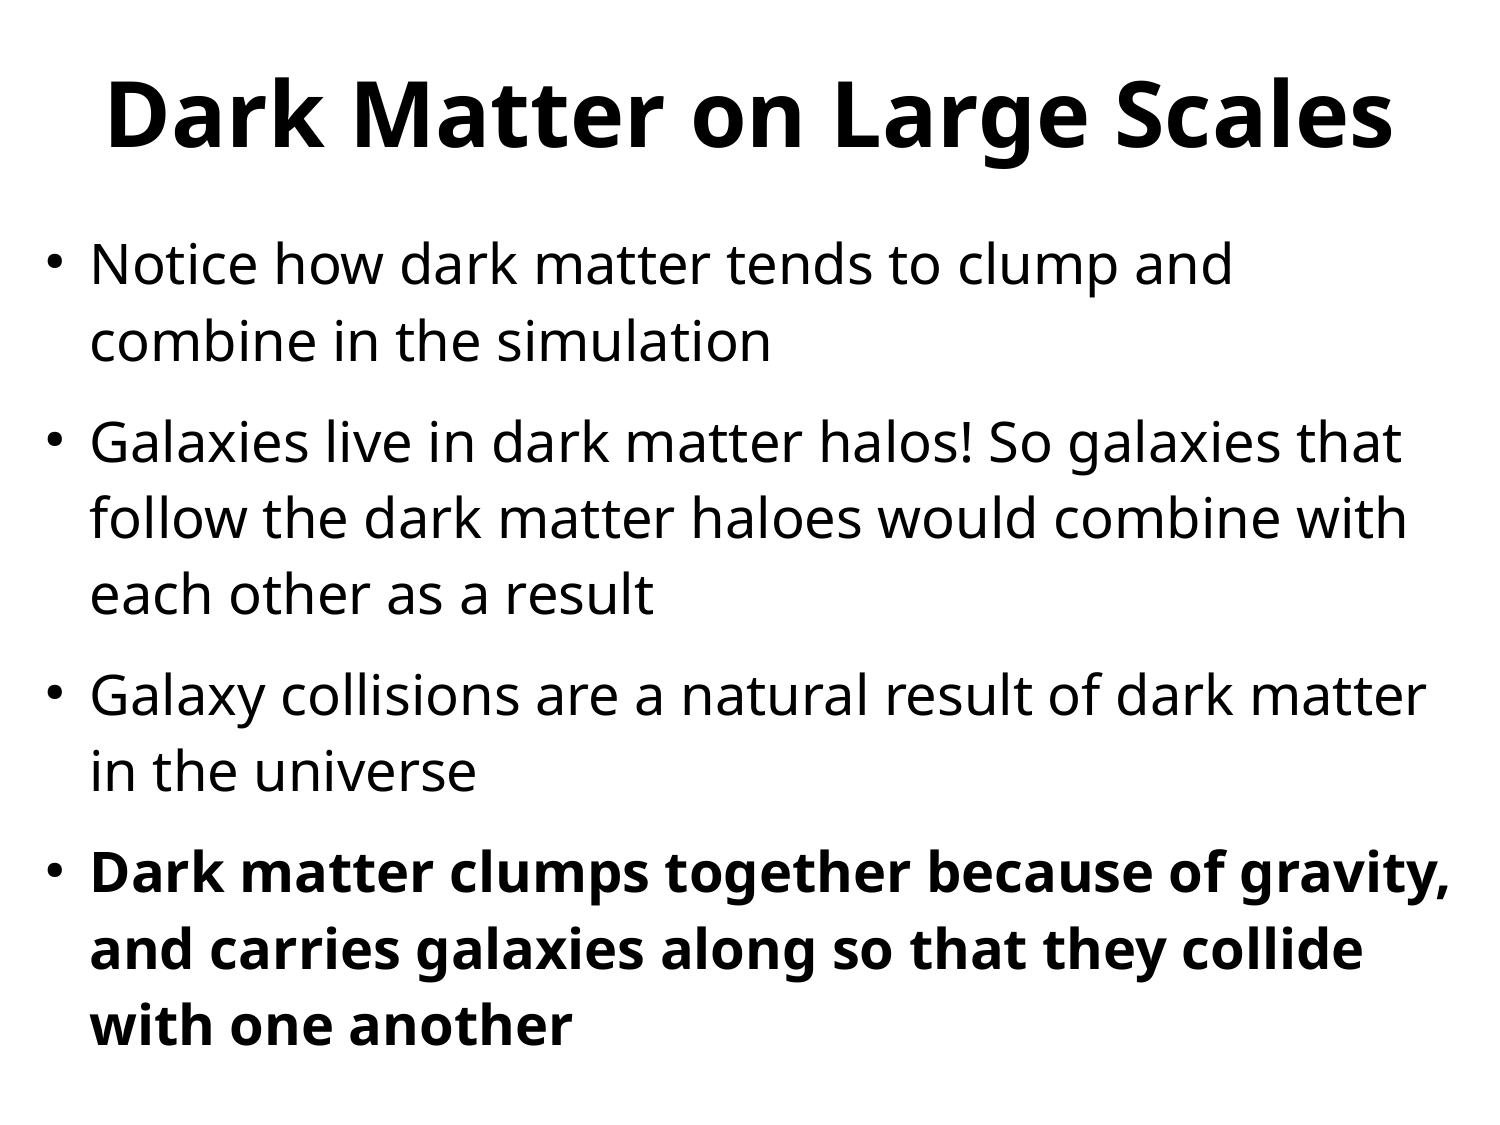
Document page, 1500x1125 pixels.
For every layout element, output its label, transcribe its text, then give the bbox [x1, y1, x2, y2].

title Dark Matter on Large Scales [30, 58, 1471, 167]
list Notice how dark matter tends to clump and combine in the simulation Galaxies live in dark matter halos! So galaxies that follow the dark matter haloes would combine with each other as a result Galaxy collisions are a natural result of dark matter in the universe Dark matter clumps together because of gravity, and carries galaxies along so that they collide with one another [30, 224, 1471, 1066]
